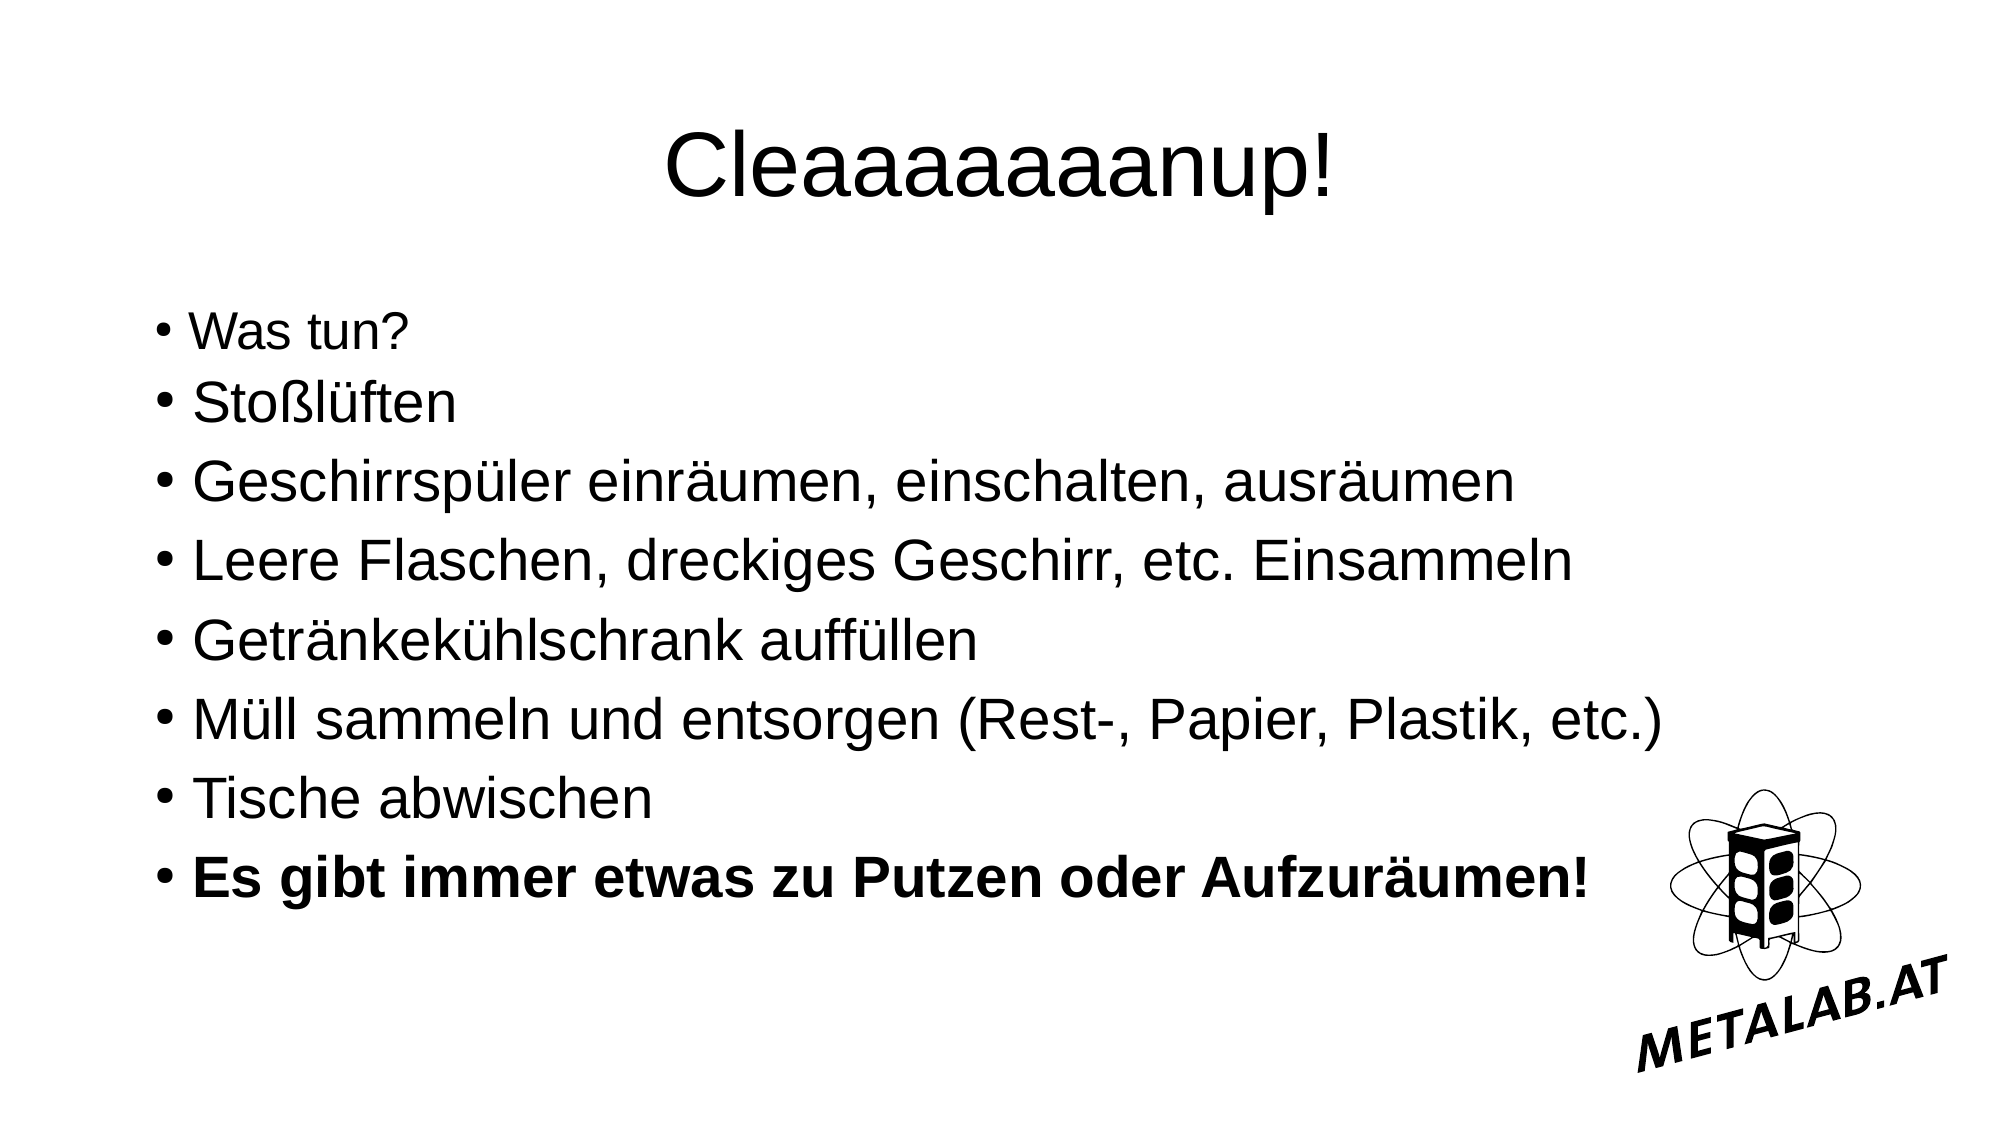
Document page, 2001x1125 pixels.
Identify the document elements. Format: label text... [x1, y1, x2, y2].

title Cleaaaaaaanup! [137, 59, 1863, 278]
list Was tun? [137, 299, 1863, 369]
